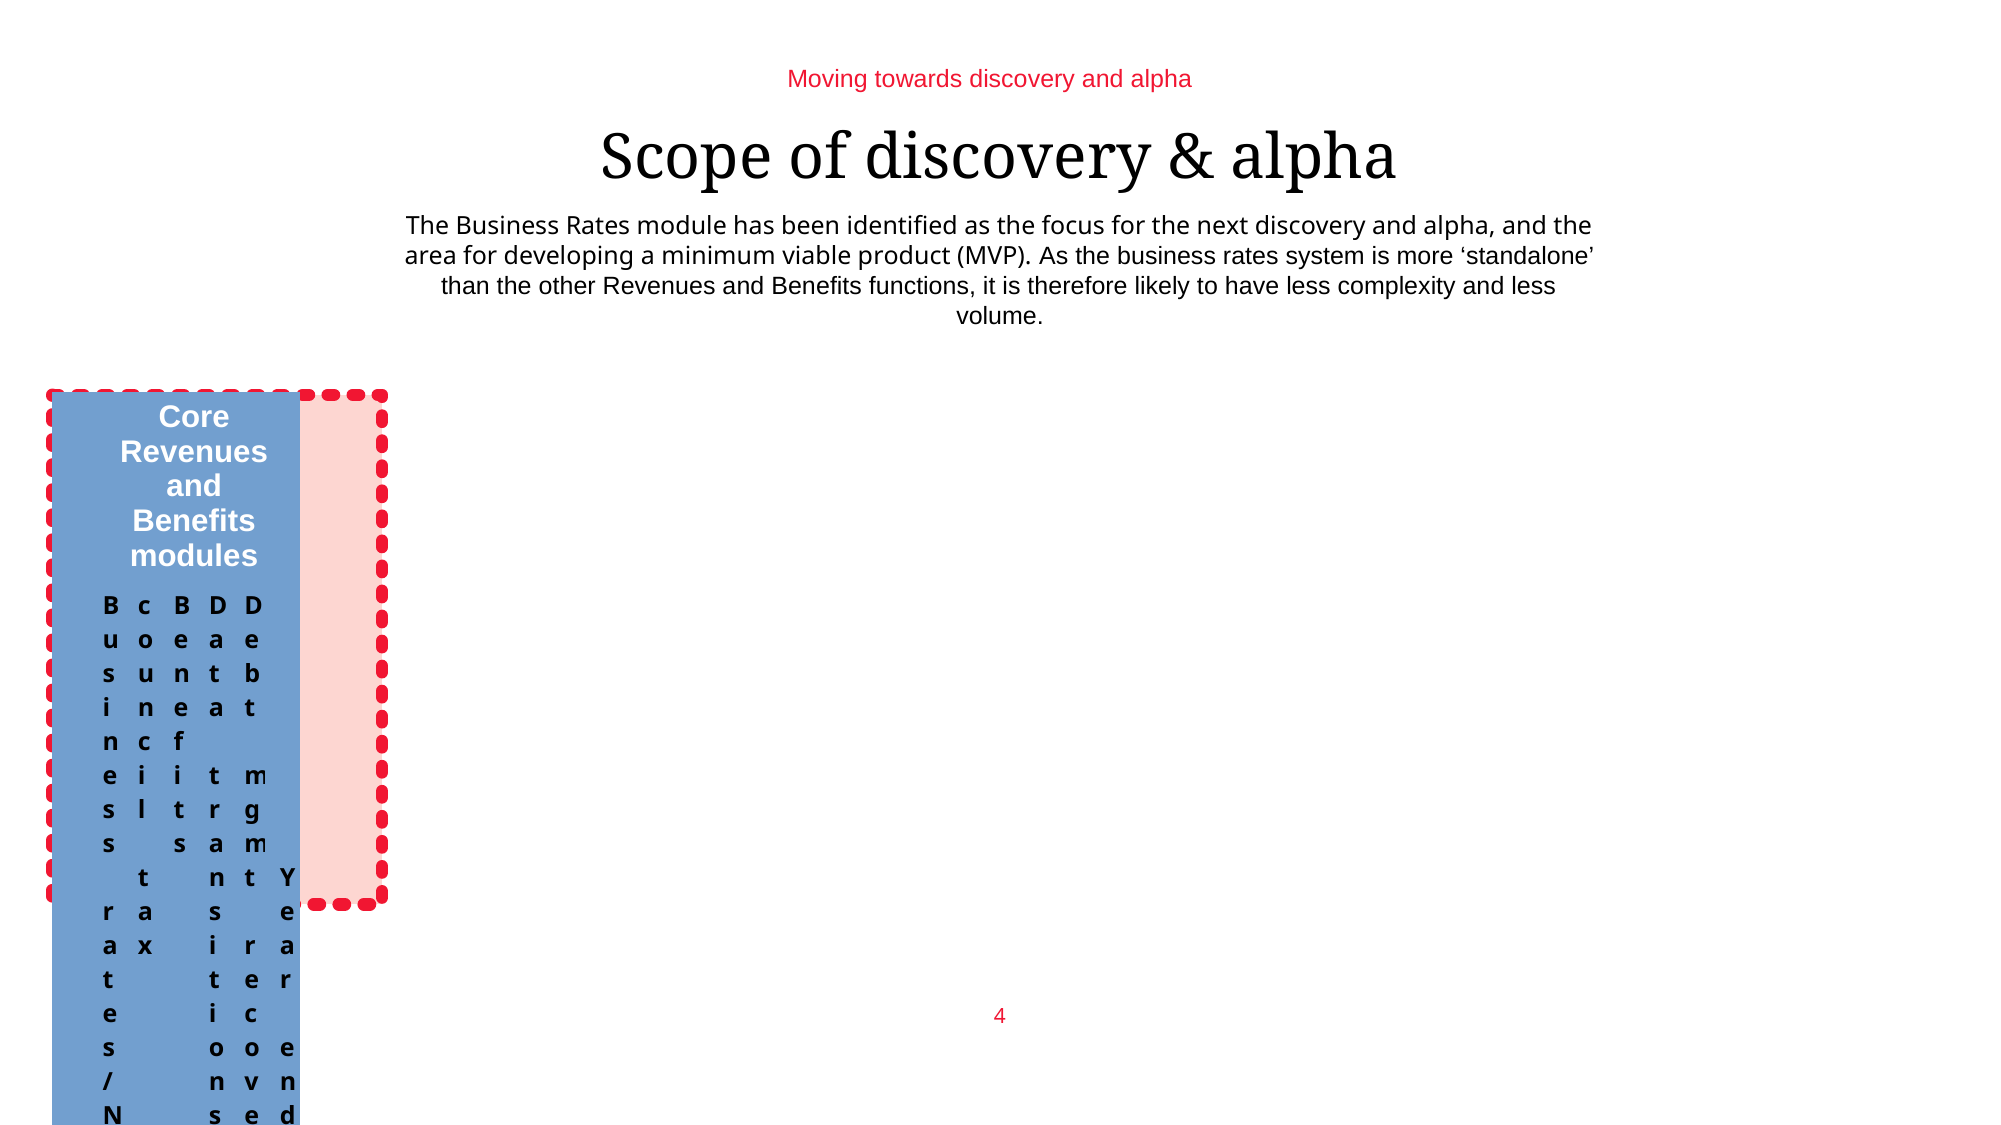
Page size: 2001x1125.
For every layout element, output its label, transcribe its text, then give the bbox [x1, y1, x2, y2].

table_cell Benefits [159, 580, 194, 1125]
table_header [52, 392, 88, 580]
text_box 50 [955, 954, 1045, 1080]
table_cell council tax [123, 580, 159, 1125]
table_cell Year end [265, 580, 300, 1125]
text_box Moving towards discovery and alpha [775, 58, 1205, 97]
table_cell Business rates/ NDR [88, 580, 123, 1125]
text_box Scope of discovery & alpha [85, 125, 1915, 207]
text_box [300, 395, 382, 904]
table_cell Data transitions [194, 580, 230, 1125]
table_header Core Revenues and Benefits modules [88, 392, 300, 580]
text_box The Business Rates module has been identified as the focus for the next discovery and alpha, and the area for developing a minimum viable product (MVP). As the business rates system is more ‘standalone’ than the other Revenues and Benefits functions, it is therefore likely to have less complexity and less volume. [395, 202, 1605, 344]
table_cell [52, 580, 88, 1125]
table_cell Debt mgmt recovery [230, 580, 265, 1125]
